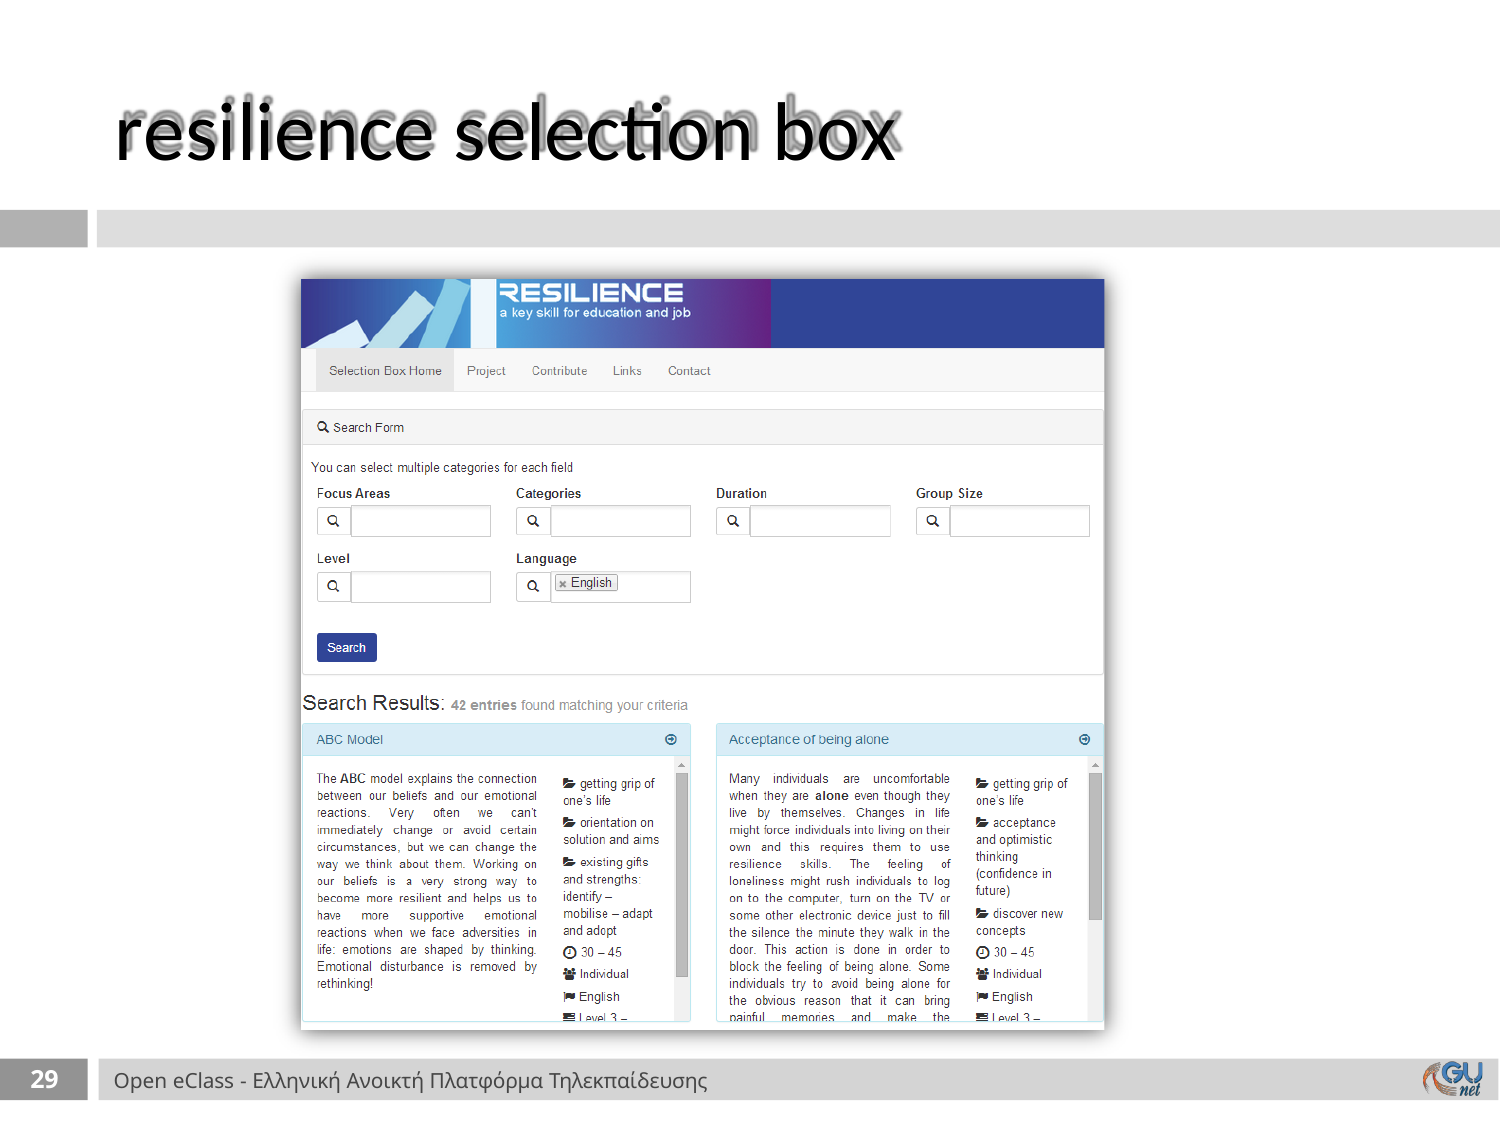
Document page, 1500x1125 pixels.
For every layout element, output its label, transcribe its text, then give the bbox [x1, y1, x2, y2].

text_box 29 [26, 1063, 62, 1093]
text_box [98, 247, 1499, 1101]
text_box [63, 42, 976, 177]
text_box Open eClass - Ελληνική Ανοικτή Πλατφόρμα Τηλεκπαίδευσης [111, 1068, 753, 1094]
title resilience selection box [89, 77, 1411, 165]
text_box [0, 1058, 88, 1101]
